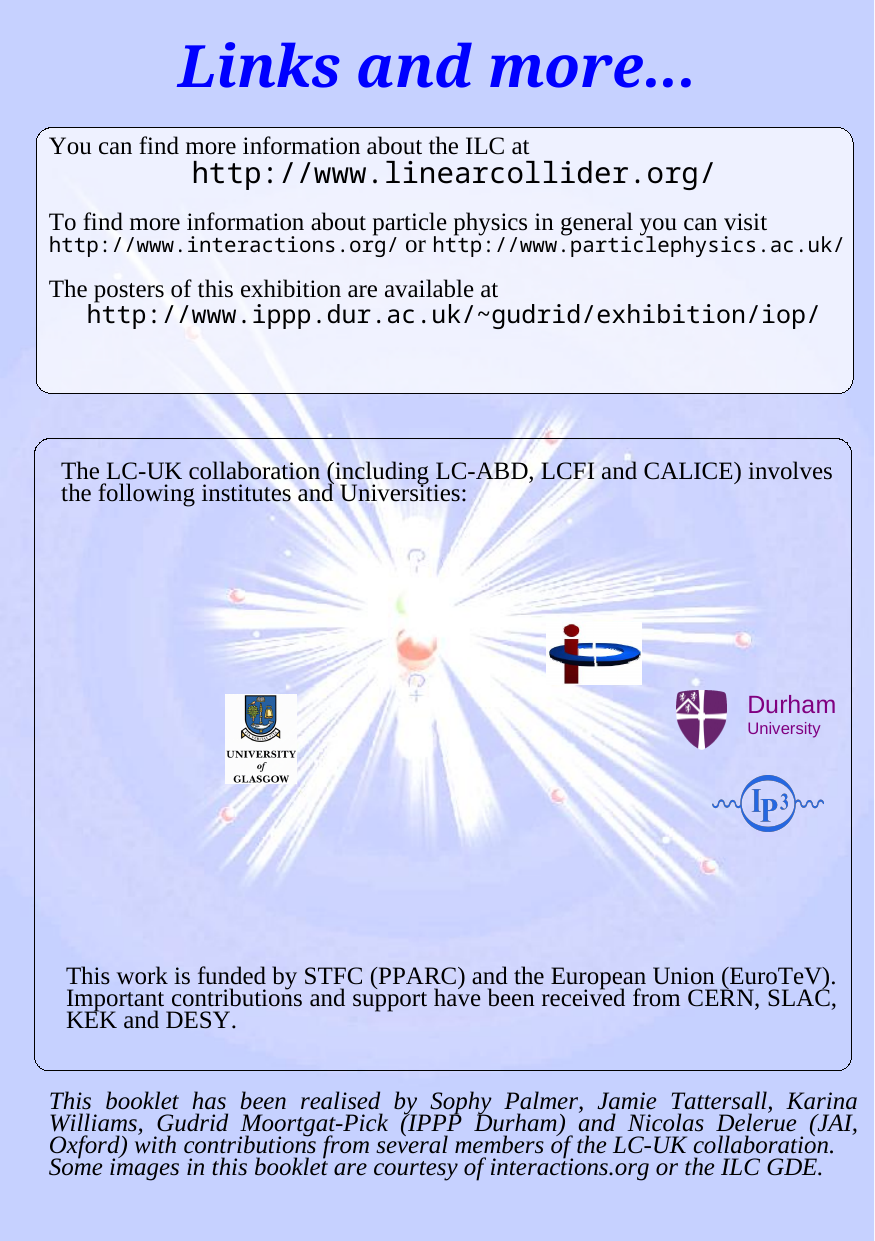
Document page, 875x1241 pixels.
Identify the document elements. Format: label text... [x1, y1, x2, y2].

text_box Links and more... [105, 17, 772, 119]
text_box You can find more information about the ILC at http://www.linearcollider.org/ To find more information about particle physics in general you can visit http://www.interactions.org/ or http://www.particlephysics.ac.uk/ The posters of this exhibition are available at http://www.ippp.dur.ac.uk/~gudrid/exhibition/iop/ [34, 128, 874, 389]
text_box The LC-UK collaboration (including LC-ABD, LCFI and CALICE) involves the following institutes and Universities: [46, 454, 849, 536]
text_box Durham University [732, 683, 874, 761]
text_box This booklet has been realised by Sophy Palmer, Jamie Tattersall, Karina Williams, Gudrid Moortgat-Pick (IPPP Durham) and Nicolas Delerue (JAI, Oxford) with contributions from several members of the LC-UK collaboration. Some images in this booklet are courtesy of interactions.org or the ILC GDE. [34, 1084, 874, 1218]
text_box [40, 389, 849, 394]
picture [0, 0, 875, 1241]
text_box This work is funded by STFC (PPARC) and the European Union (EuroTeV). Important contributions and support have been received from CERN, SLAC, KEK and DESY. [51, 959, 854, 1065]
